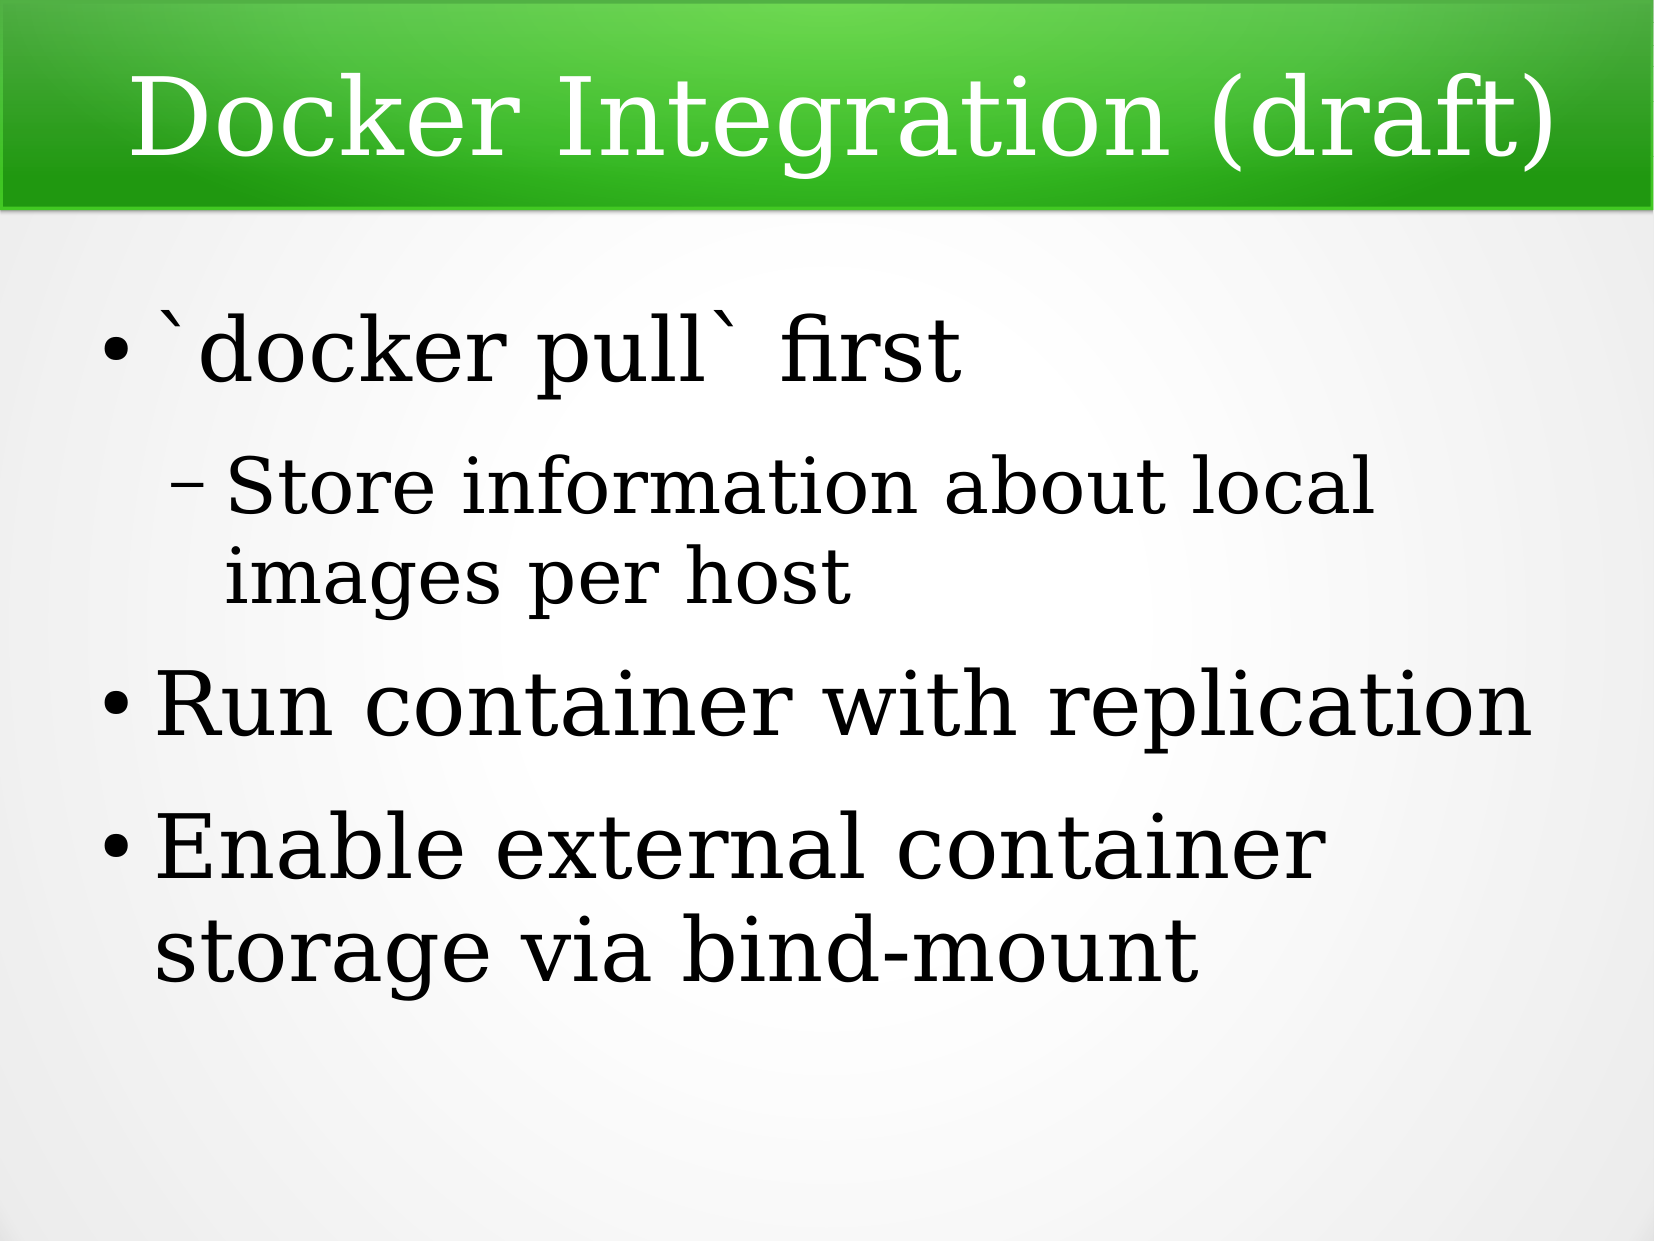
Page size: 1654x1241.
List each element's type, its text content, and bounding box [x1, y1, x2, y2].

title Docker Integration (draft) [82, 47, 1571, 189]
list `docker pull` first Store information about local images per host Run container with replication Enable external container storage via bind-mount [82, 299, 1571, 1231]
